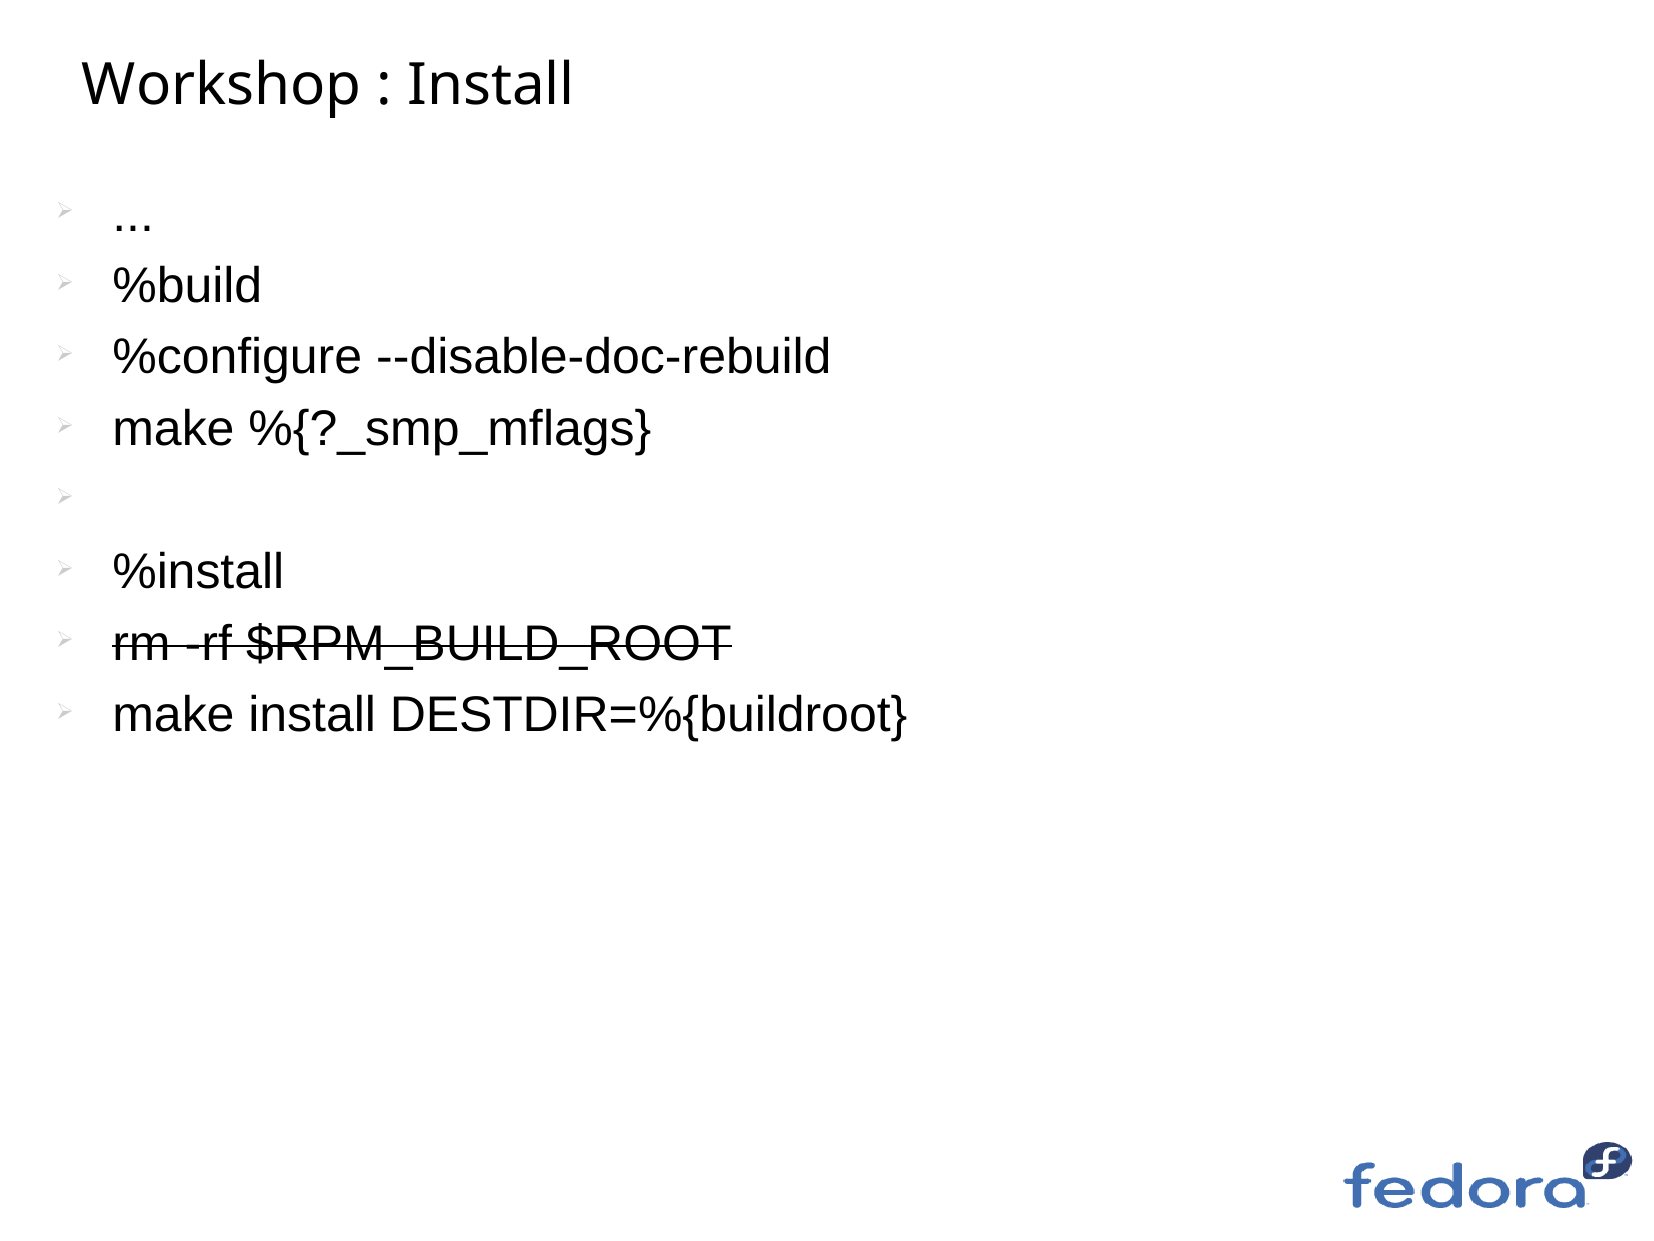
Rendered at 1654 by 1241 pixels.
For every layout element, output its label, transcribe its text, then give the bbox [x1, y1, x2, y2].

title Workshop : Install [81, 23, 1513, 114]
picture [1332, 1124, 1651, 1227]
list ... %build %configure --disable-doc-rebuild make %{?_smp_mflags} %install rm -rf $RPM_BUILD_ROOT make install DESTDIR=%{buildroot} [0, 114, 1625, 1023]
